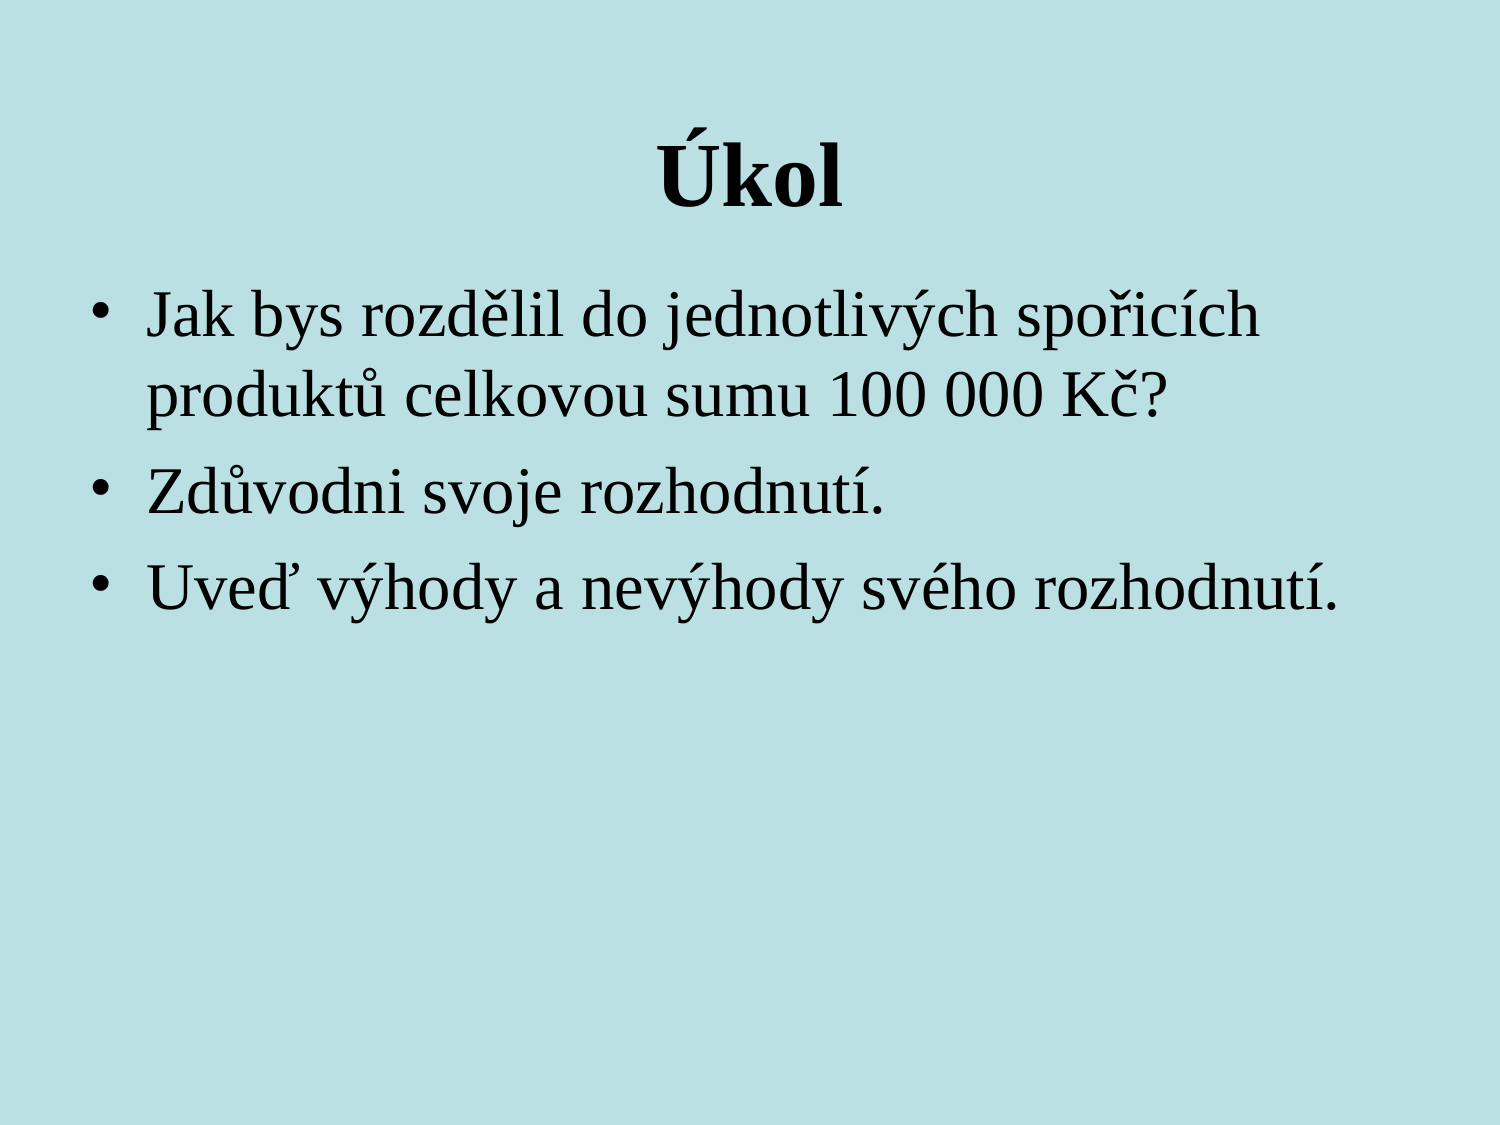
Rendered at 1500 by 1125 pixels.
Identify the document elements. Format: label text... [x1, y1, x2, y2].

title Úkol [75, 44, 1426, 233]
list Jak bys rozdělil do jednotlivých spořicích produktů celkovou sumu 100 000 Kč? Zdůvodni svoje rozhodnutí. Uveď výhody a nevýhody svého rozhodnutí. [75, 262, 1426, 1006]
